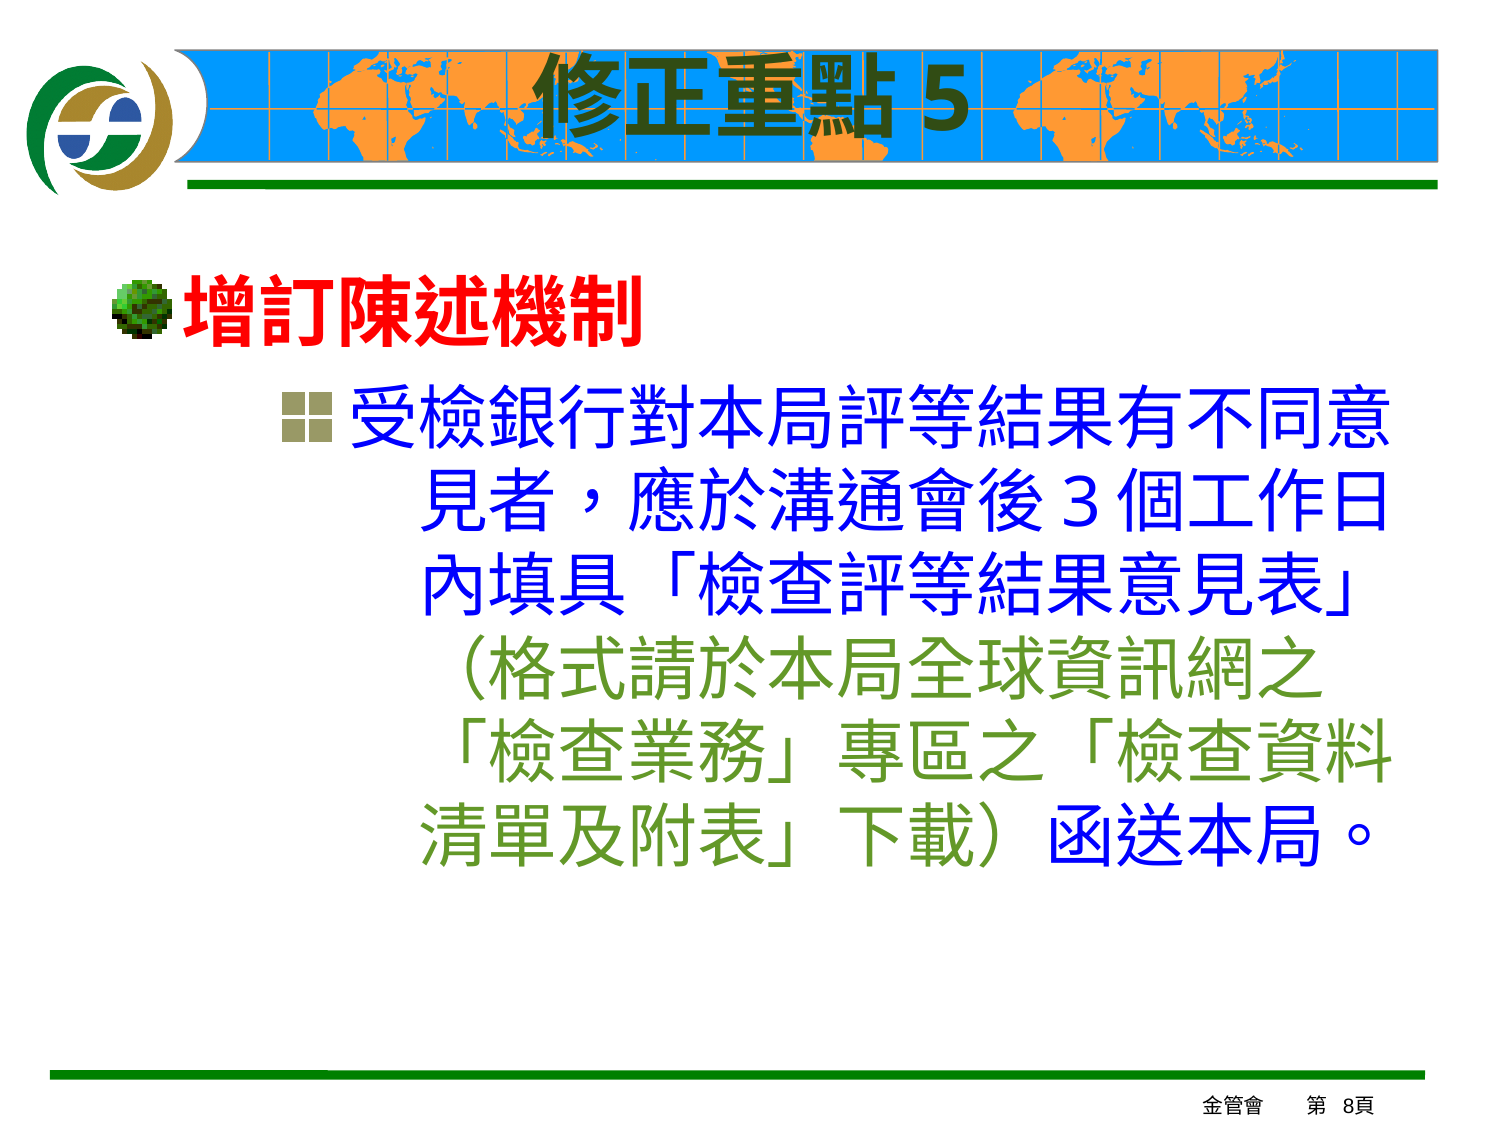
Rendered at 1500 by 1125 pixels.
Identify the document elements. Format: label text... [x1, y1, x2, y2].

list 增訂陳述機制 受檢銀行對本局評等結果有不同意見者，應於溝通會後3個工作日內填具「檢查評等結果意見表」（格式請於本局全球資訊網之「檢查業務」專區之「檢查資料清單及附表」下載）函送本局。 [97, 255, 1421, 929]
title 修正重點5 [76, 0, 1427, 188]
